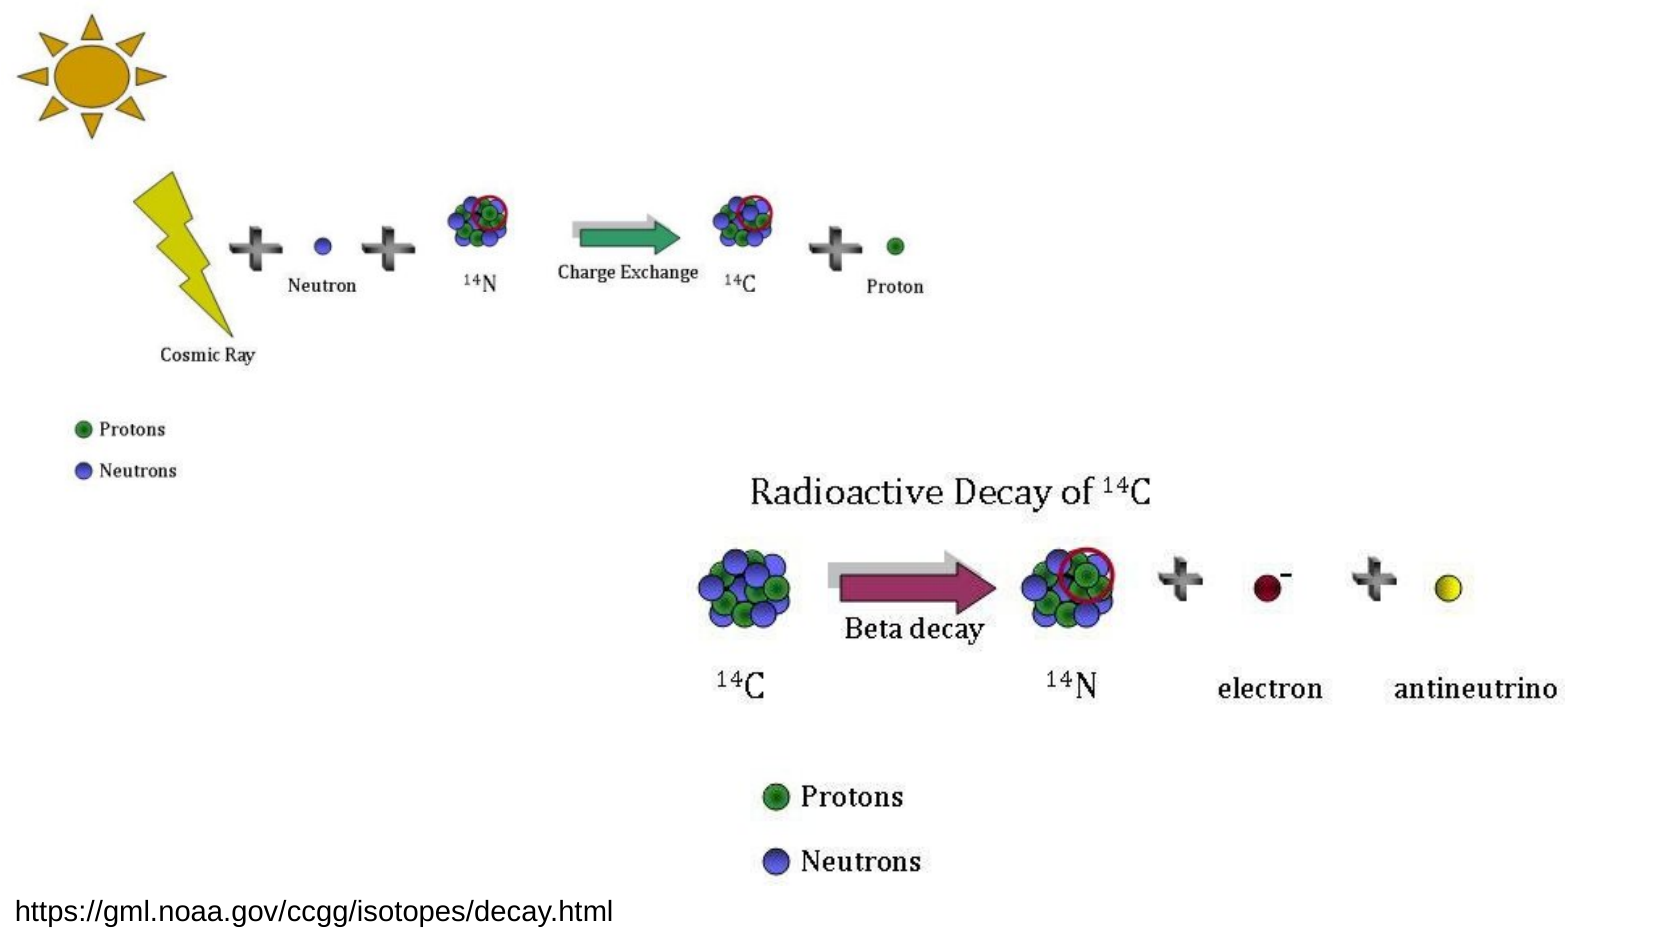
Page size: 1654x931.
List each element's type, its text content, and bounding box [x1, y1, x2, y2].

text_box https://gml.noaa.gov/ccgg/isotopes/decay.html [0, 885, 795, 931]
picture [1, 0, 1565, 886]
